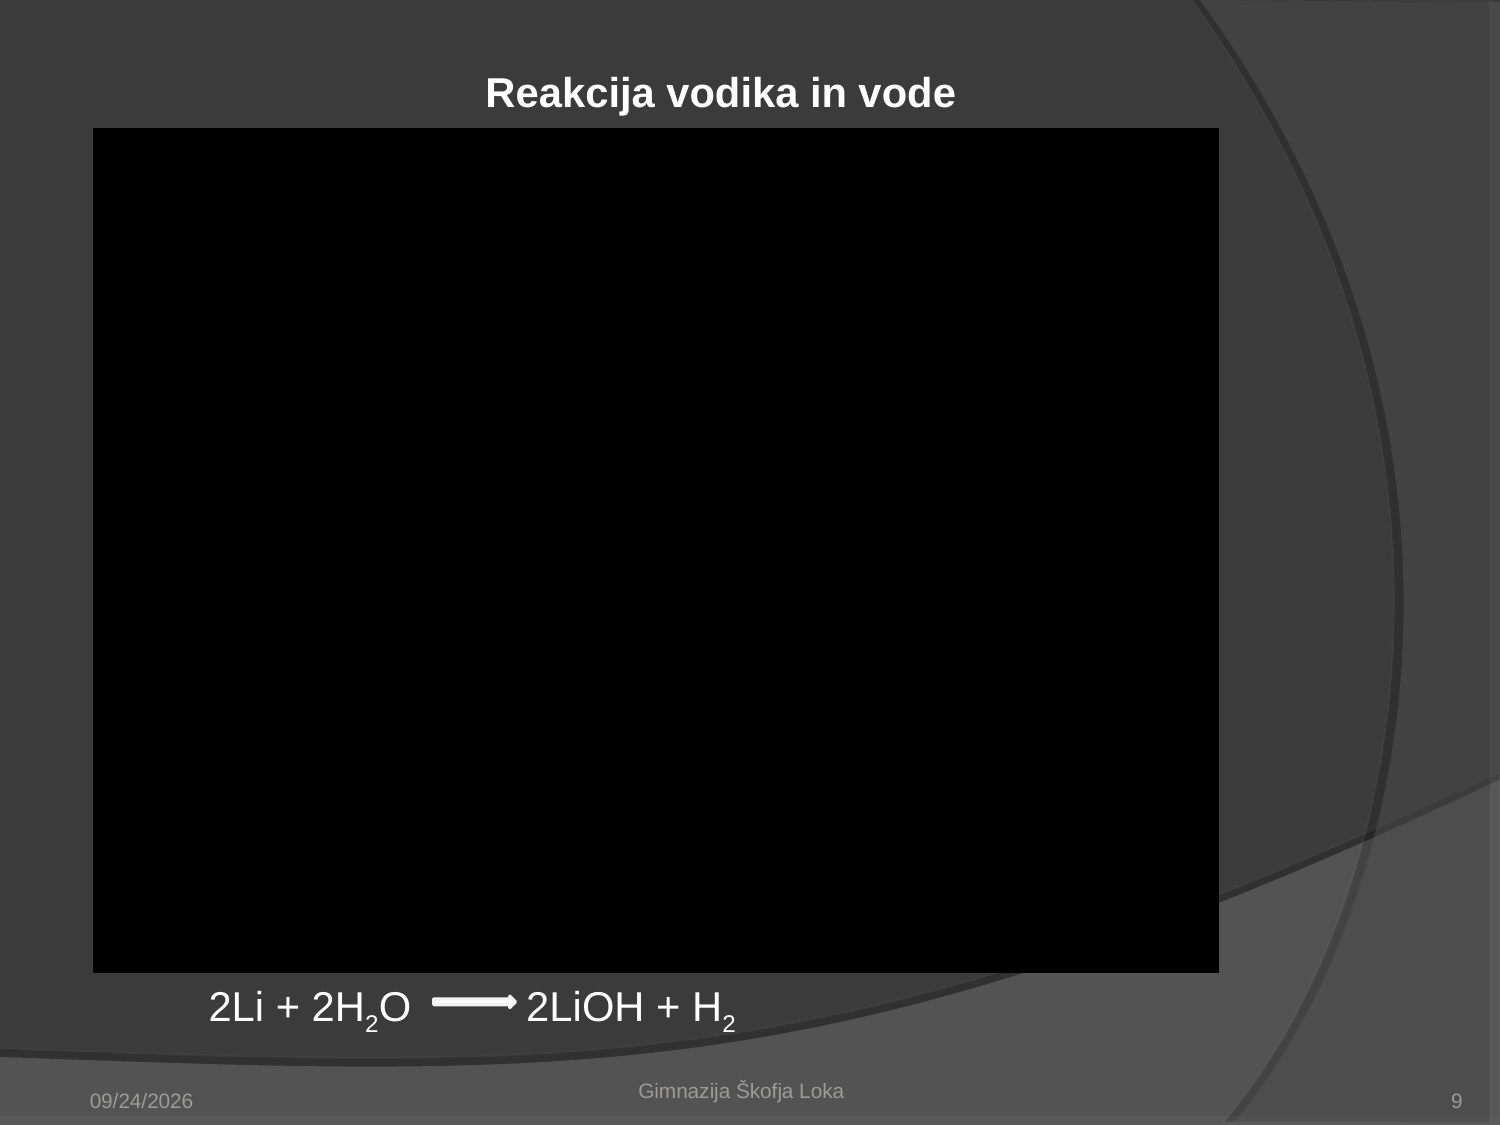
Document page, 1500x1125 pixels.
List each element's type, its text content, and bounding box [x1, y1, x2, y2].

list 2Li + 2H2O 2LiOH + H2 [187, 973, 1039, 1062]
picture [93, 128, 1219, 973]
slide_number 05/31/2019 [75, 1053, 425, 1114]
footer Gimnazija Škofja Loka [503, 1042, 979, 1103]
slide_number <number> [1337, 1053, 1463, 1114]
text_box [433, 996, 516, 1008]
text_box Reakcija vodika in vode [374, 58, 1067, 124]
